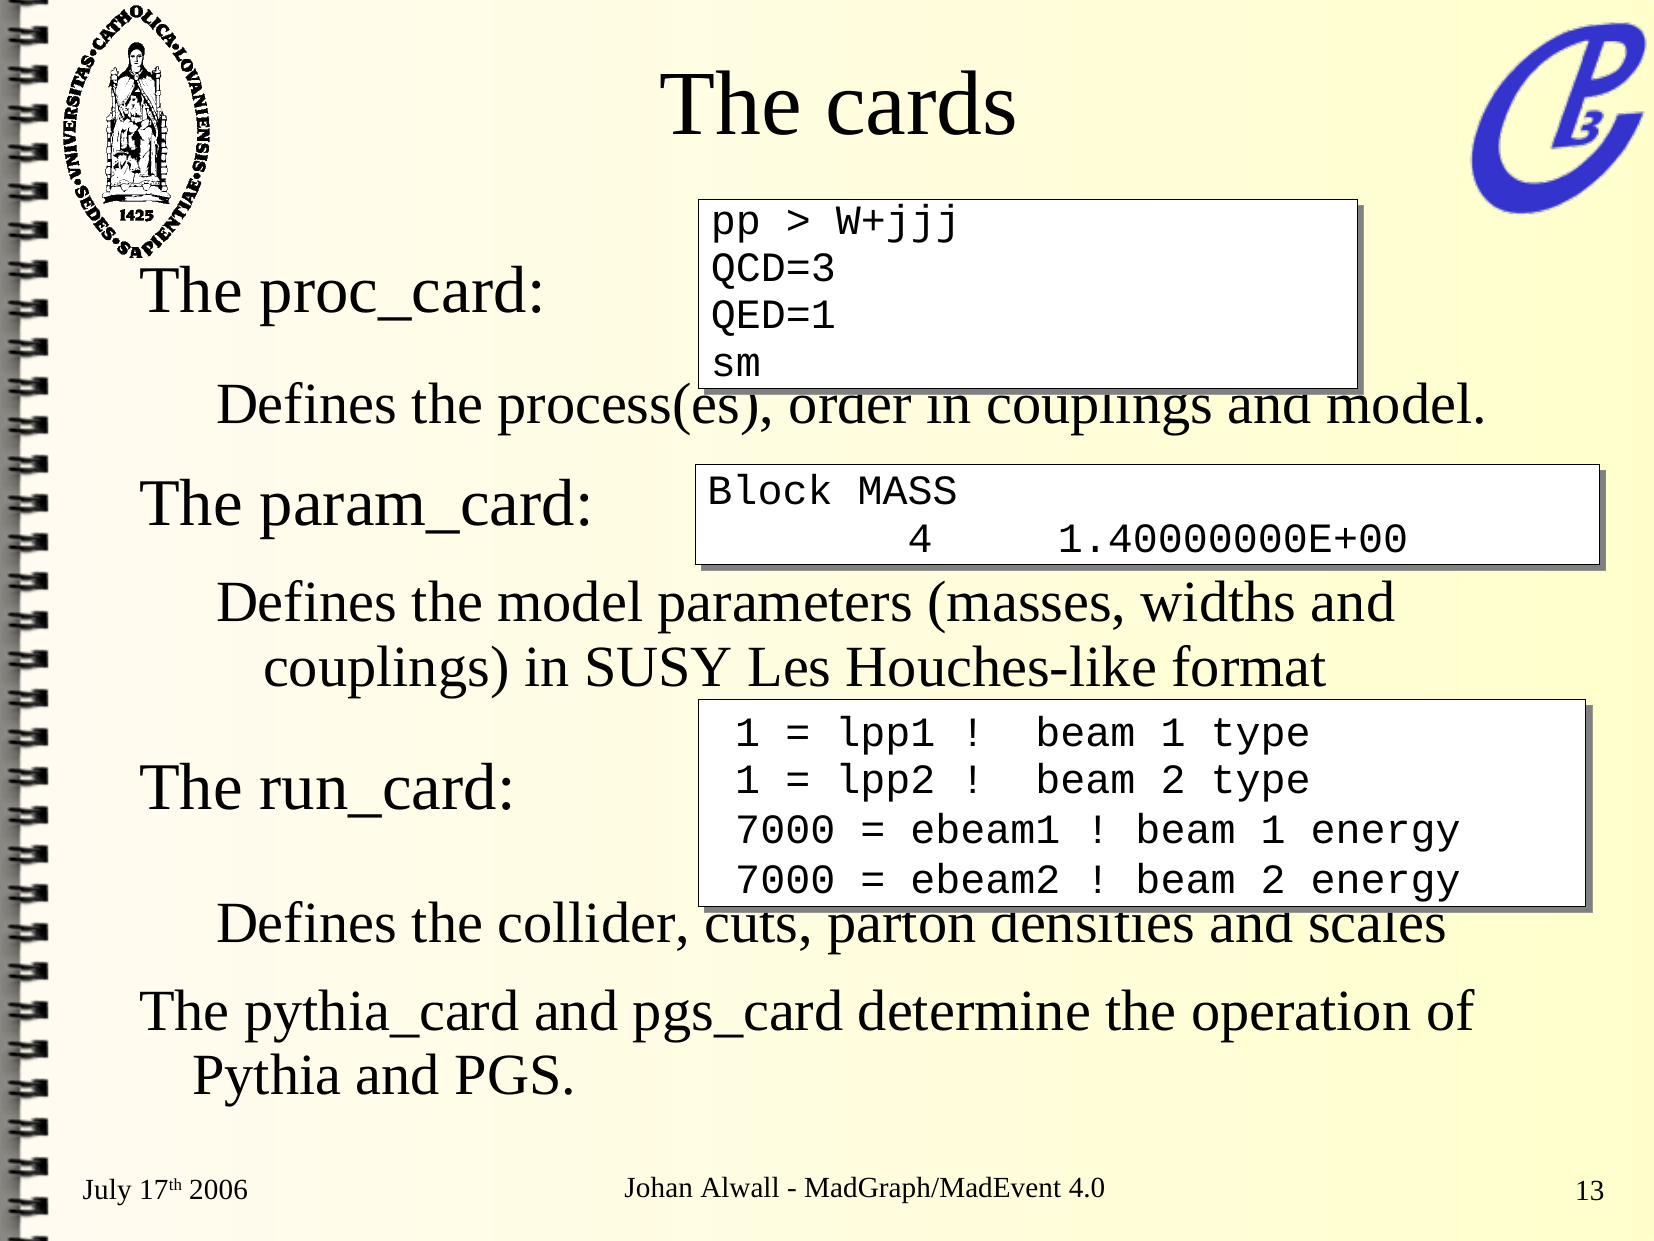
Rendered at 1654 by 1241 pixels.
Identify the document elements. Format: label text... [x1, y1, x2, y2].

text_box 1 = lpp1 ! beam 1 type 1 = lpp2 ! beam 2 type 7000 = ebeam1 ! beam 1 energy 7000 = ebeam2 ! beam 2 energy [698, 699, 1586, 889]
picture [696, 555, 1599, 564]
picture [699, 368, 1357, 388]
picture [0, 0, 1654, 1241]
text_box pp > W+jjj QCD=3 QED=1 sm [698, 199, 1358, 368]
title The cards [234, 0, 1445, 208]
picture [699, 889, 1585, 906]
picture [1467, 14, 1654, 216]
text_box Block MASS 4 1.40000000E+00 [695, 464, 1600, 555]
list The proc_card: Defines the process(es), order in couplings and model. The param_card: Defines the model parameters (masses, widths and couplings) in SUSY Les Houches-like format The run_card: Defines the collider, cuts, parton densities and scales The pythia_card and pgs_card determine the operation of Pythia and PGS. [121, 252, 1603, 1190]
